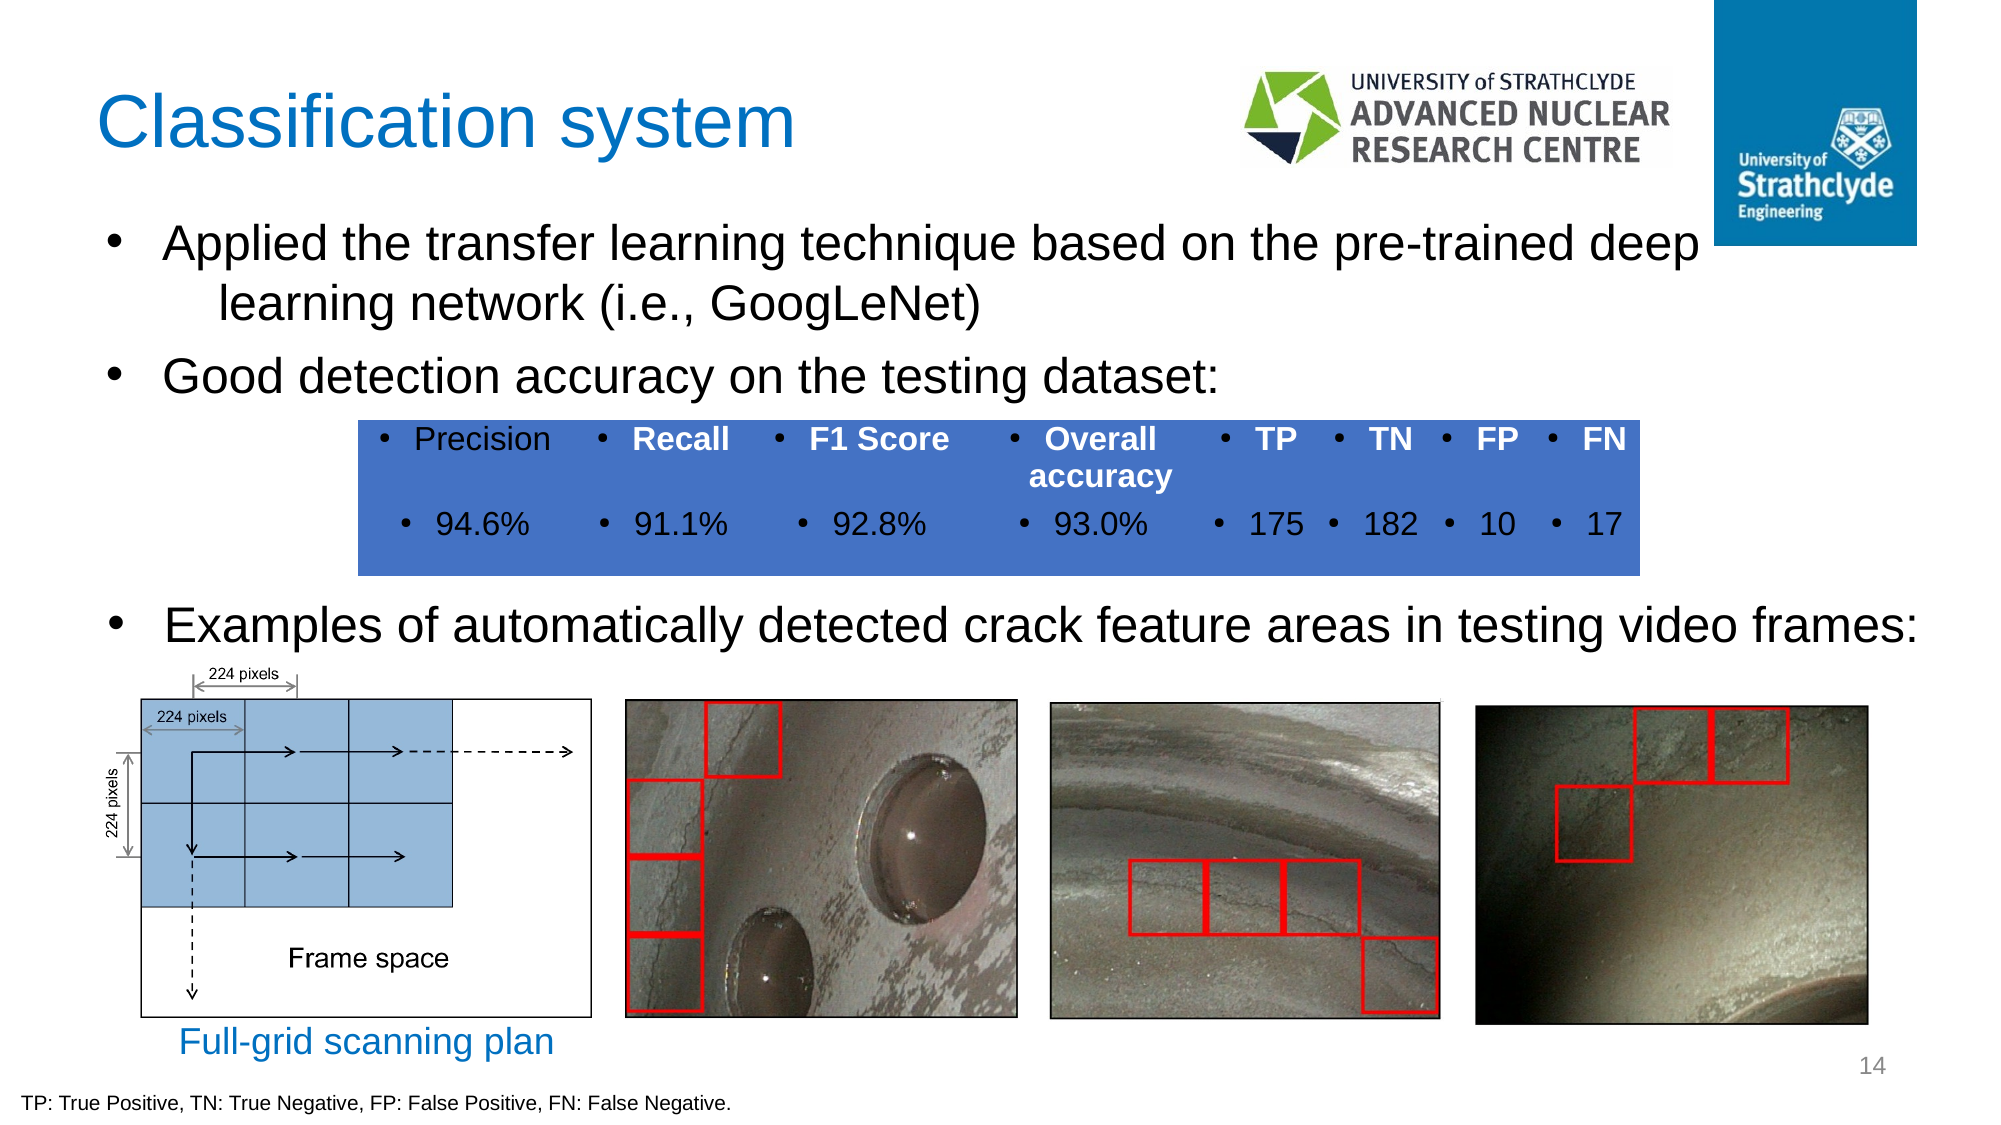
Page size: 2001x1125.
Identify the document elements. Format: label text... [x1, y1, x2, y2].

table_header Recall [572, 420, 755, 506]
table_cell 182 [1320, 506, 1427, 576]
table_header TN [1320, 420, 1427, 506]
picture [1469, 701, 1872, 1029]
picture [623, 699, 1020, 1020]
text_box TP: True Positive, TN: True Negative, FP: False Positive, FN: False Negative. [5, 1081, 751, 1125]
table_cell 94.6% [358, 506, 572, 576]
table_header FP [1427, 420, 1534, 506]
picture [1846, 195, 1856, 203]
text_box Full-grid scanning plan [143, 1009, 590, 1072]
title Classification system [81, 51, 1922, 195]
text_box 14 [1843, 1035, 1927, 1095]
table_cell 93.0% [969, 506, 1198, 576]
table_header Precision [358, 420, 572, 506]
table_cell 17 [1534, 506, 1640, 576]
table_header TP [1198, 420, 1320, 506]
table_header FN [1534, 420, 1640, 506]
table_cell 10 [1427, 506, 1534, 576]
table_cell 175 [1198, 506, 1320, 576]
text_box Examples of automatically detected crack feature areas in testing video frames: [92, 585, 1961, 662]
table_cell 91.1% [572, 506, 755, 576]
picture [97, 659, 592, 1018]
text_box Applied the transfer learning technique based on the pre-trained deep learning network (i.e., GoogLeNet) Good detection accuracy on the testing dataset: [90, 203, 1902, 433]
picture [1047, 698, 1444, 1022]
table_header F1 Score [755, 420, 969, 506]
table_cell 92.8% [755, 506, 969, 576]
table_header Overall accuracy [969, 420, 1198, 506]
